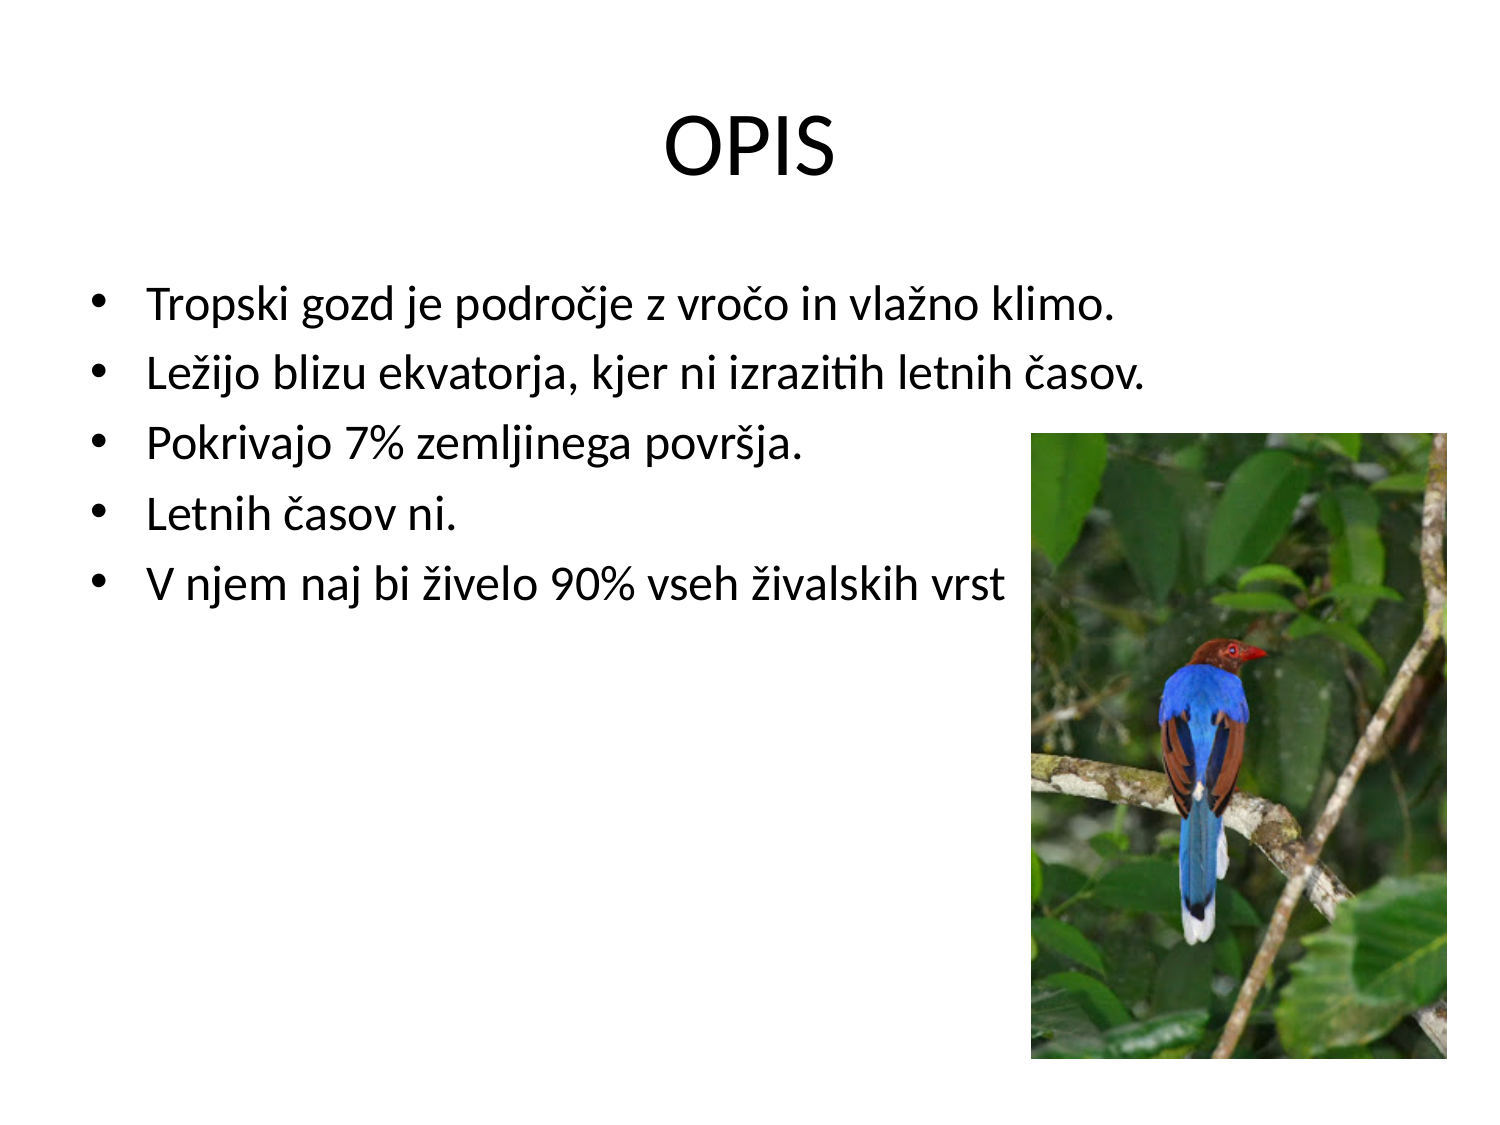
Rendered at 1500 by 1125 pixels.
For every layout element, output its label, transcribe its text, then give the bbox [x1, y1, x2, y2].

picture [1031, 433, 1447, 1059]
title OPIS [75, 45, 1425, 233]
list Tropski gozd je področje z vročo in vlažno klimo. Ležijo blizu ekvatorja, kjer ni izrazitih letnih časov. Pokrivajo 7% zemljinega površja. Letnih časov ni. V njem naj bi živelo 90% vseh živalskih vrst [75, 262, 1425, 1005]
